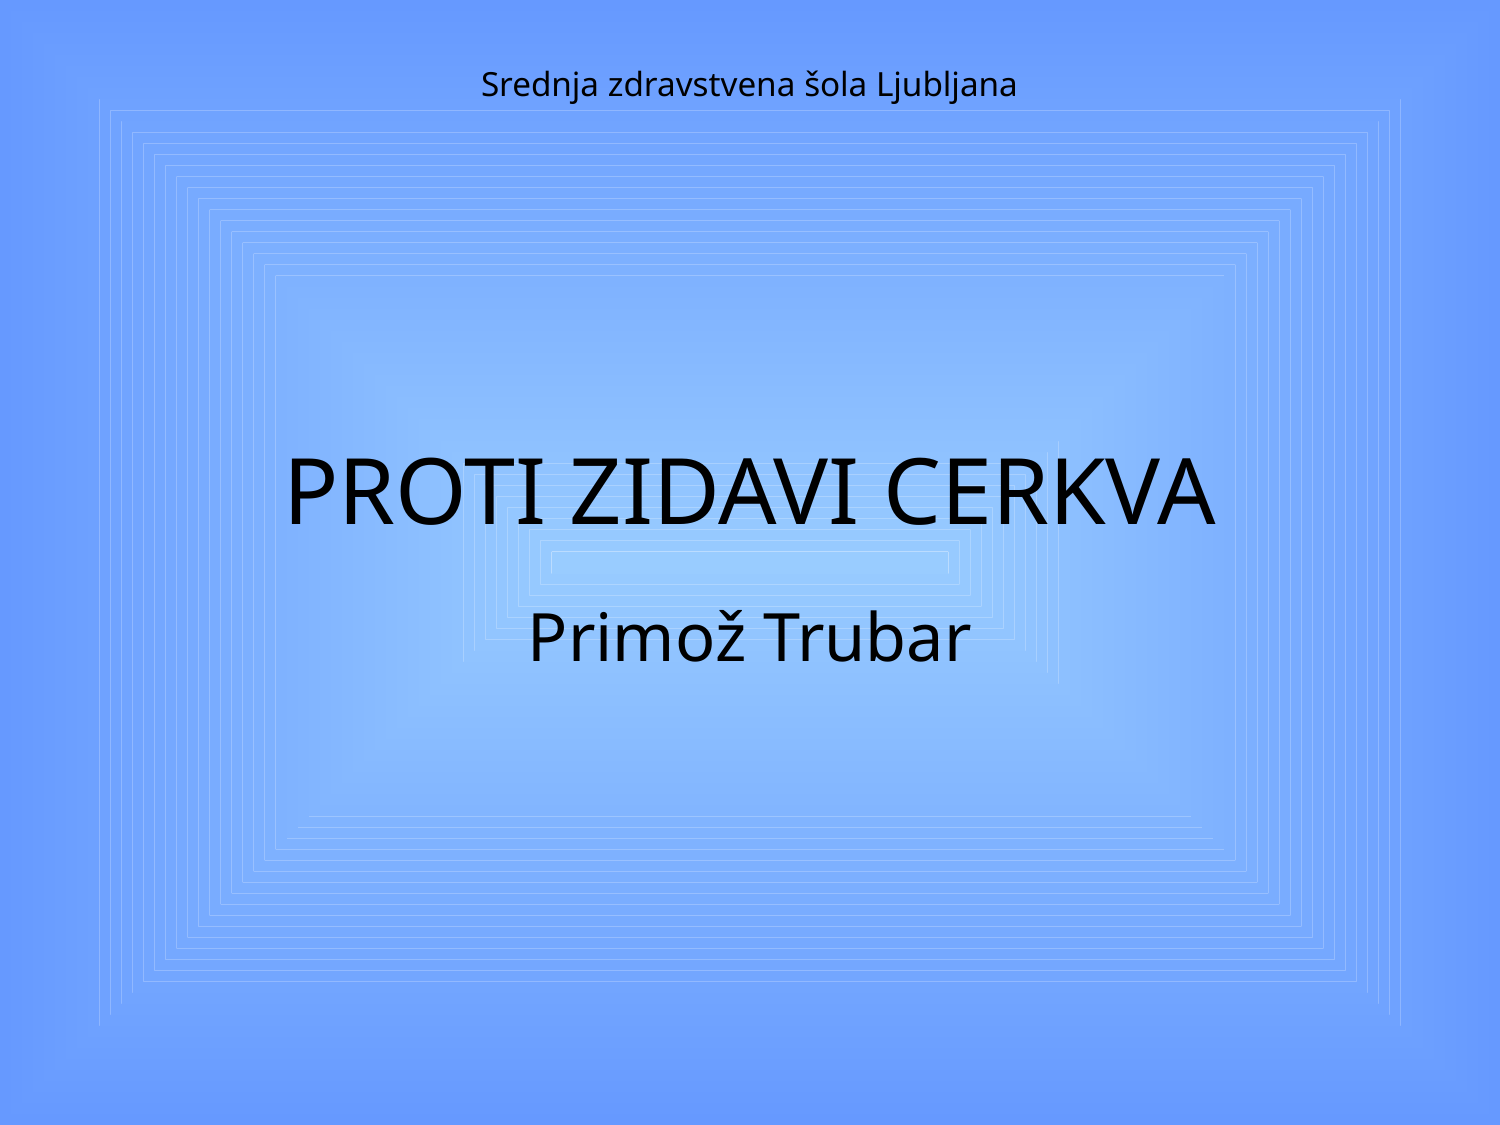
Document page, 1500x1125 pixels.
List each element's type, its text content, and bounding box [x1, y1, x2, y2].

title Srednja zdravstvena šola Ljubljana PROTI ZIDAVI CERKVA [112, 0, 1388, 591]
subtitle Primož Trubar [137, 587, 1363, 1025]
